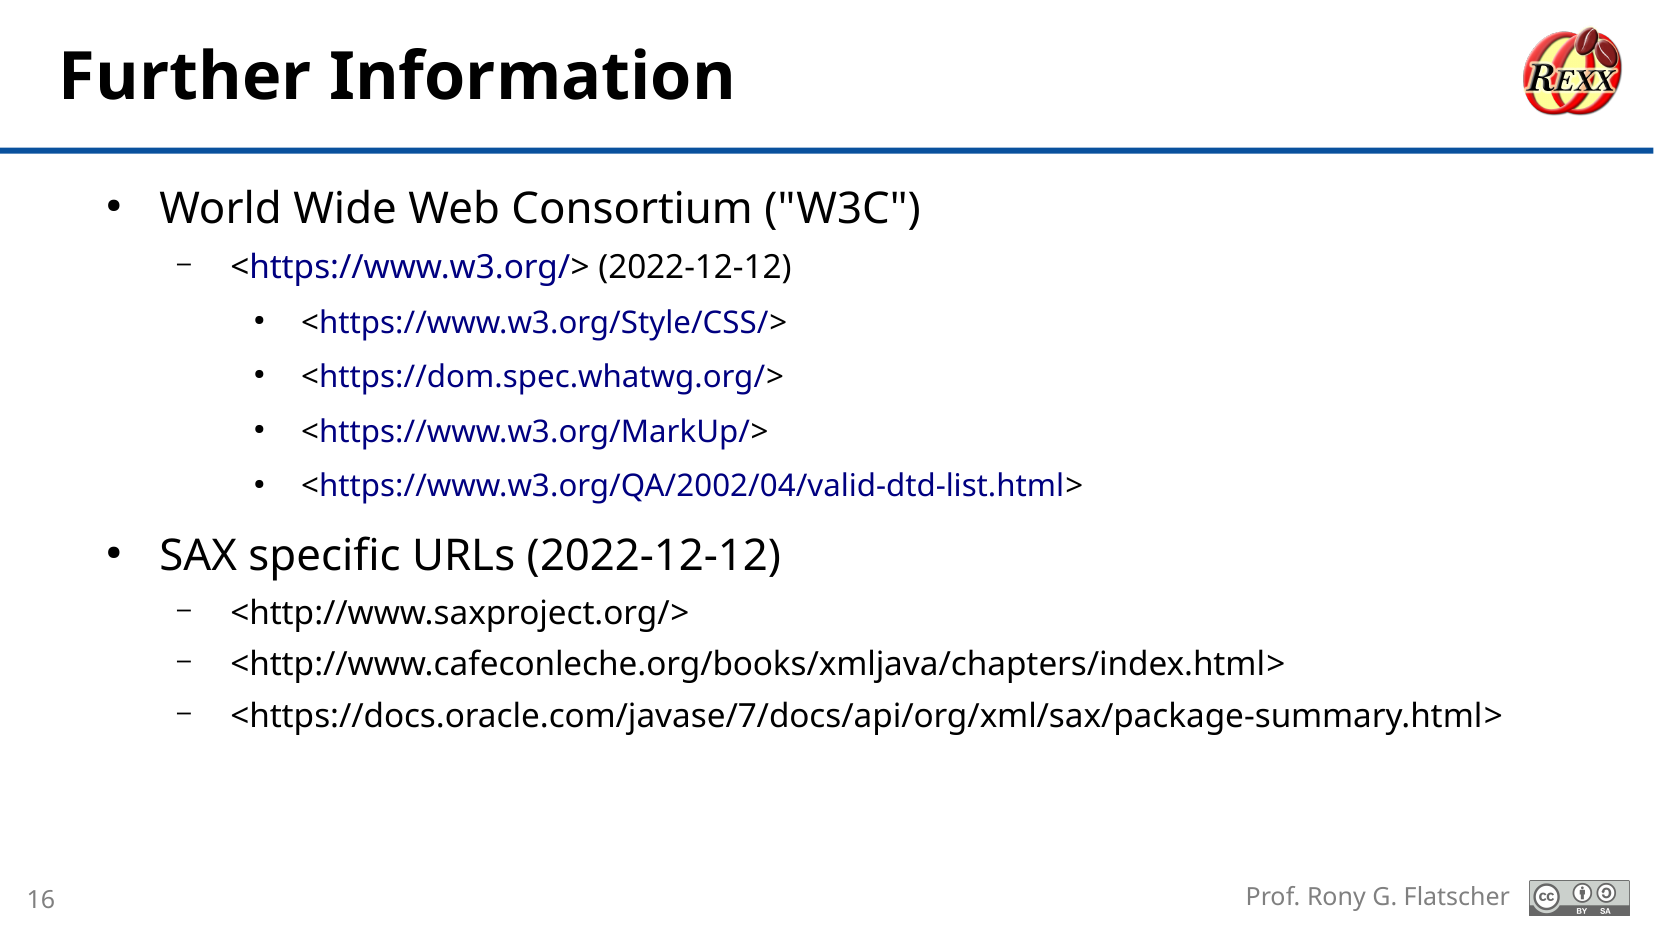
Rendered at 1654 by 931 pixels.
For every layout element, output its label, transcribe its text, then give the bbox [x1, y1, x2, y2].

list World Wide Web Consortium ("W3C") <https://www.w3.org/> (2022-12-12) <https://www.w3.org/Style/CSS/> <https://dom.spec.whatwg.org/> <https://www.w3.org/MarkUp/> <https://www.w3.org/QA/2002/04/valid-dtd-list.html> SAX specific URLs (2022-12-12) <http://www.saxproject.org/> <http://www.cafeconleche.org/books/xmljava/chapters/index.html> <https://docs.oracle.com/javase/7/docs/api/org/xml/sax/package-summary.html> [88, 177, 1577, 857]
title Further Information [0, 0, 1625, 148]
